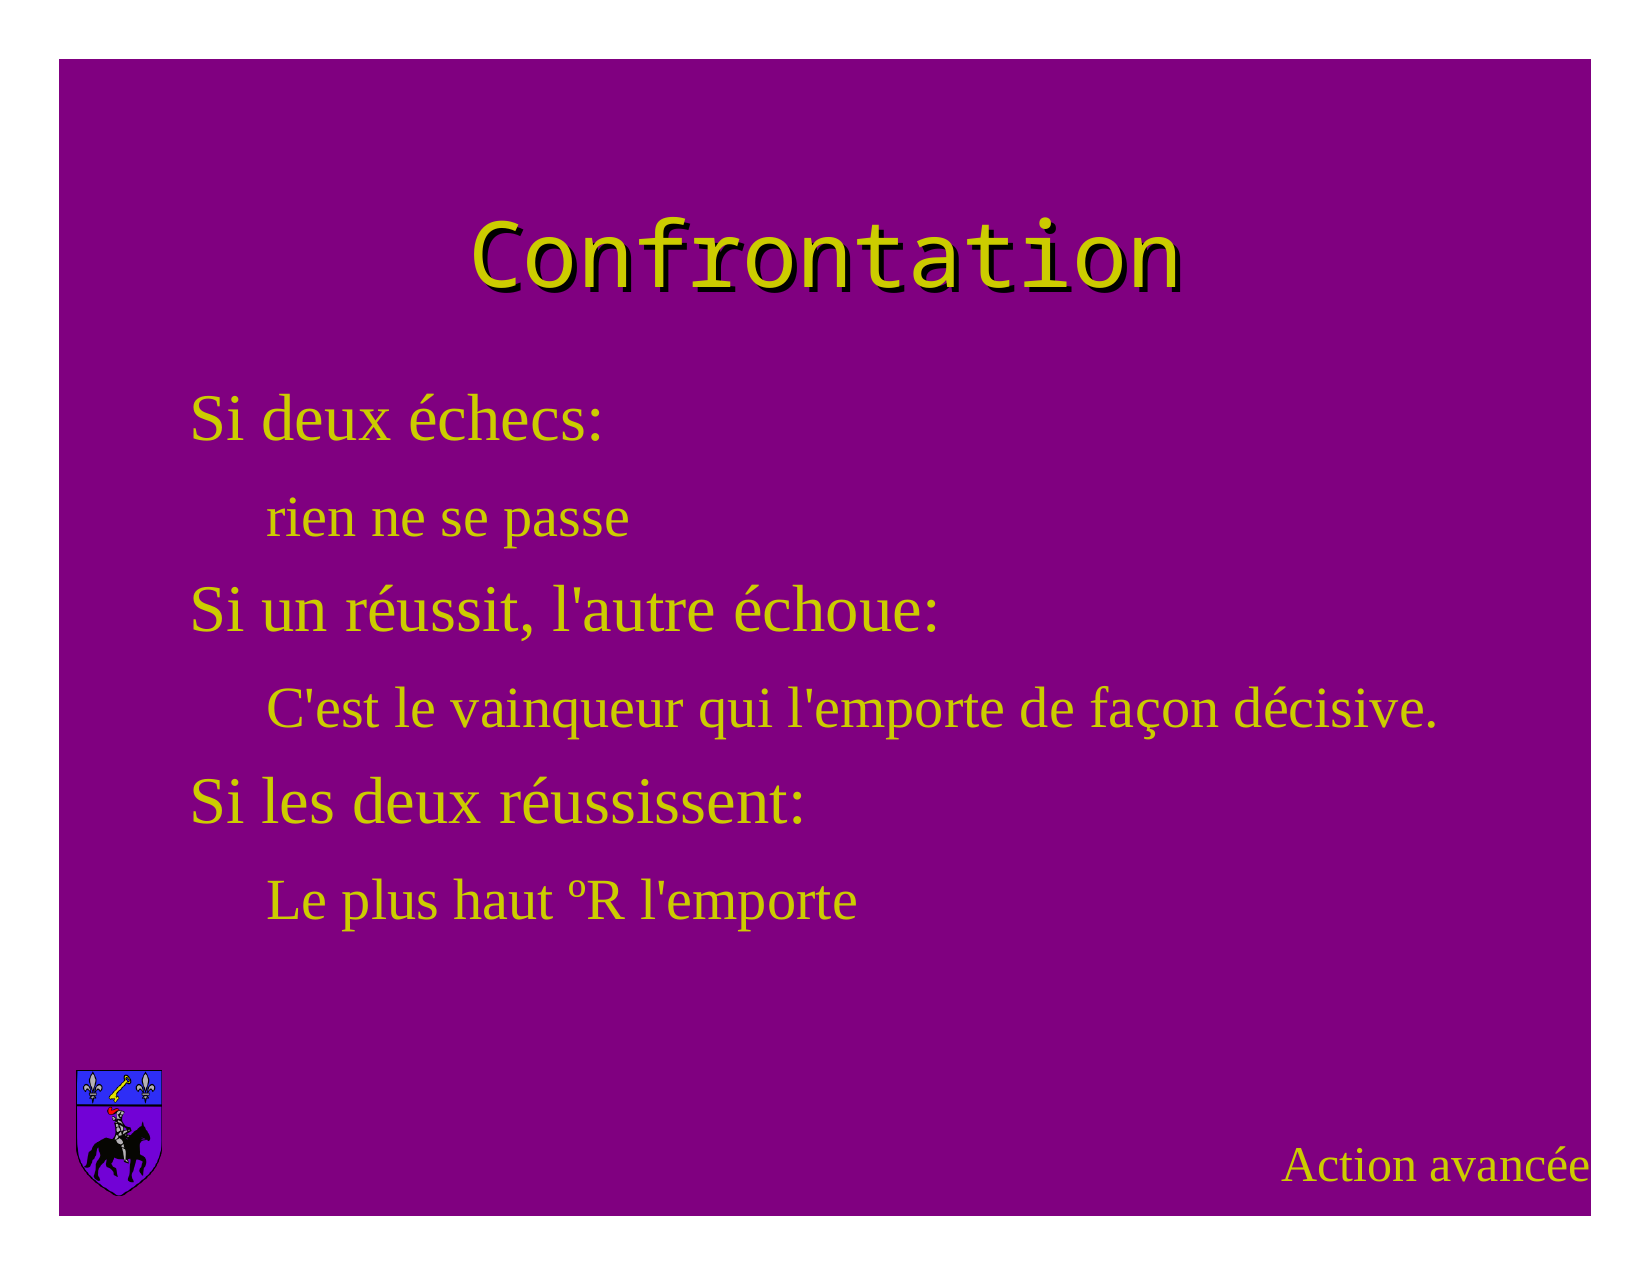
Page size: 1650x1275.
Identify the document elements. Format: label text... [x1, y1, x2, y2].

title Confrontation [171, 155, 1480, 349]
picture [76, 1070, 162, 1196]
list Si deux échecs: rien ne se passe Si un réussit, l'autre échoue: C'est le vainqueur qui l'emporte de façon décisive. Si les deux réussissent: Le plus haut ºR l'emporte [171, 380, 1480, 1110]
text_box Action avancée [1196, 1136, 1592, 1194]
